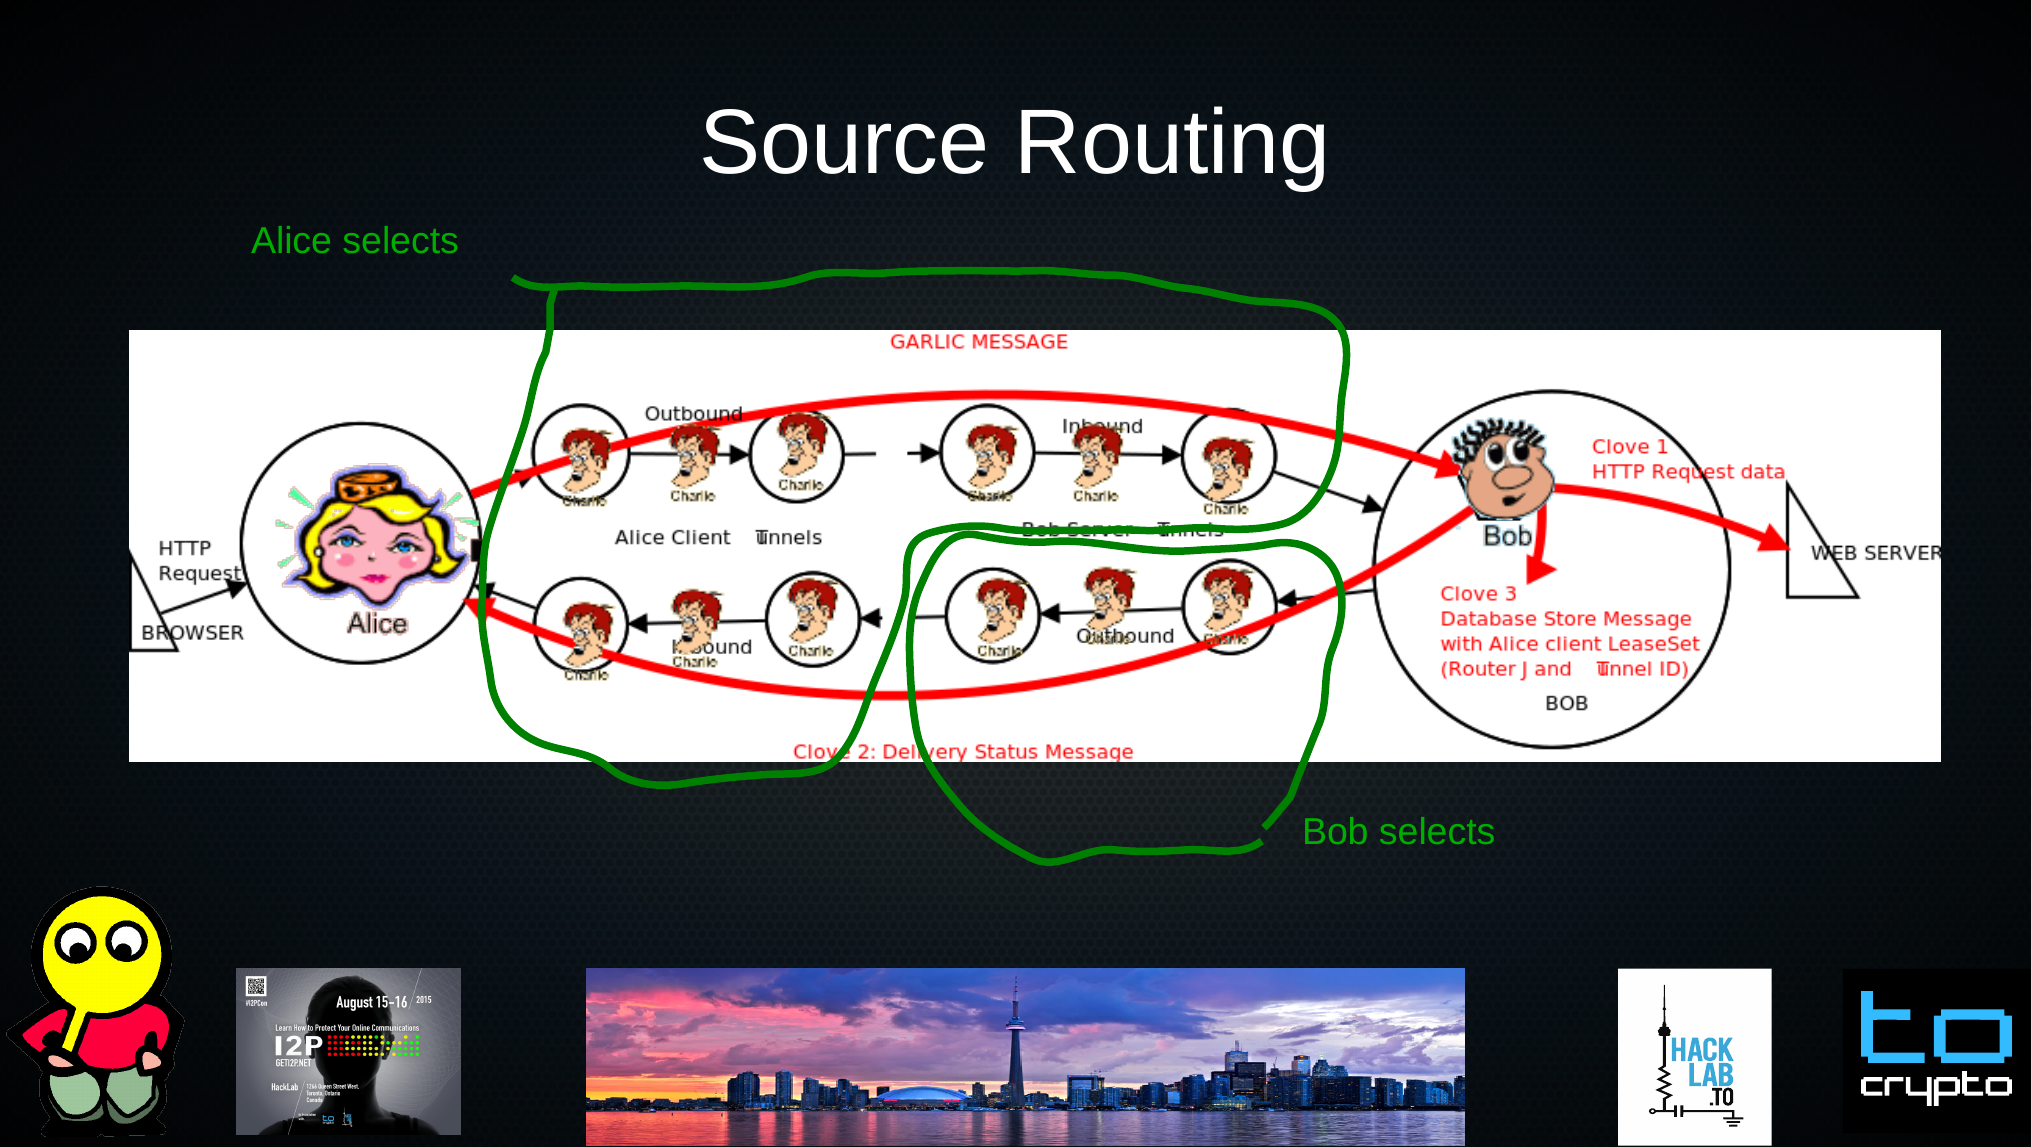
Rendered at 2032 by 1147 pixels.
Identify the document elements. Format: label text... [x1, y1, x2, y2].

title Source Routing [101, 45, 1930, 237]
text_box Alice selects [236, 212, 497, 367]
picture [0, 0, 2032, 1147]
text_box Bob selects [1287, 803, 1548, 957]
